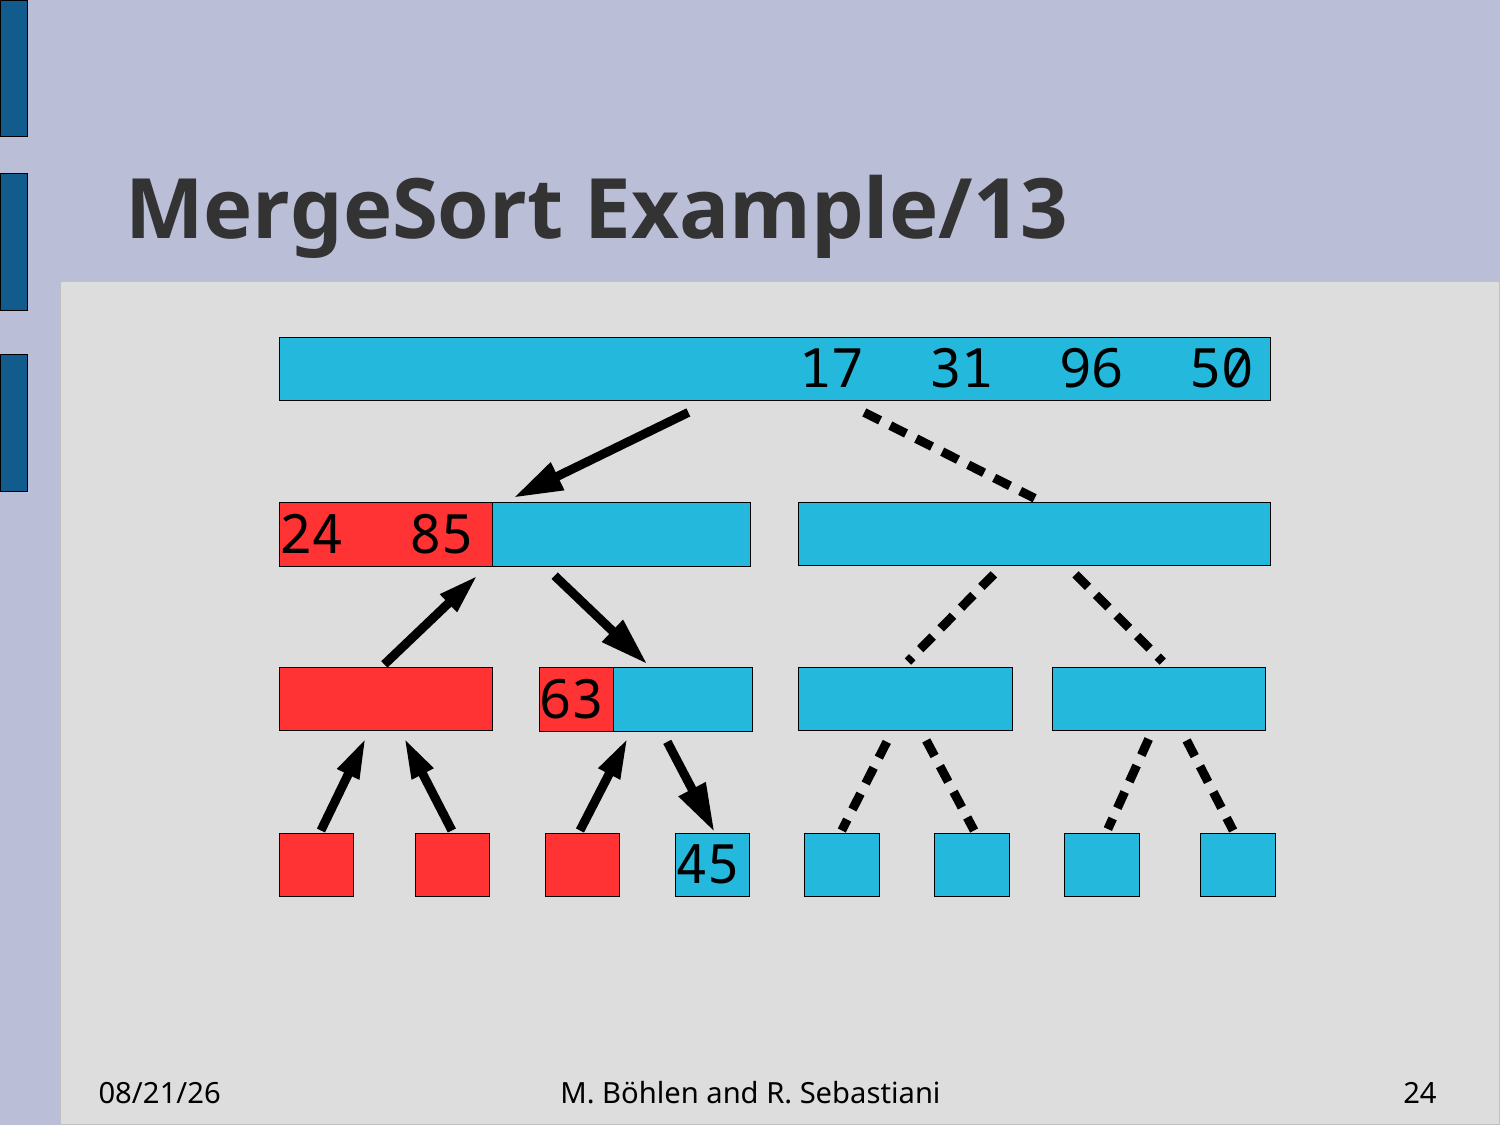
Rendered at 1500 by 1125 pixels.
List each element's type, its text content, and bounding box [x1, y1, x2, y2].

text_box 24 85 [279, 502, 493, 566]
title MergeSort Example/13 [110, 67, 1392, 271]
text_box 45 [675, 833, 750, 897]
text_box [934, 833, 1010, 897]
text_box 63 [614, 667, 753, 731]
text_box [1052, 667, 1266, 731]
text_box 63 [539, 667, 614, 731]
text_box [279, 667, 493, 731]
text_box [545, 833, 620, 897]
text_box [1064, 833, 1140, 897]
text_box [798, 667, 1013, 731]
text_box [1200, 833, 1276, 897]
text_box [279, 833, 354, 897]
text_box 24 85 [493, 502, 751, 566]
text_box [415, 833, 490, 897]
text_box 17 31 96 50 [279, 337, 1271, 401]
text_box [798, 502, 1271, 566]
text_box [804, 833, 880, 897]
